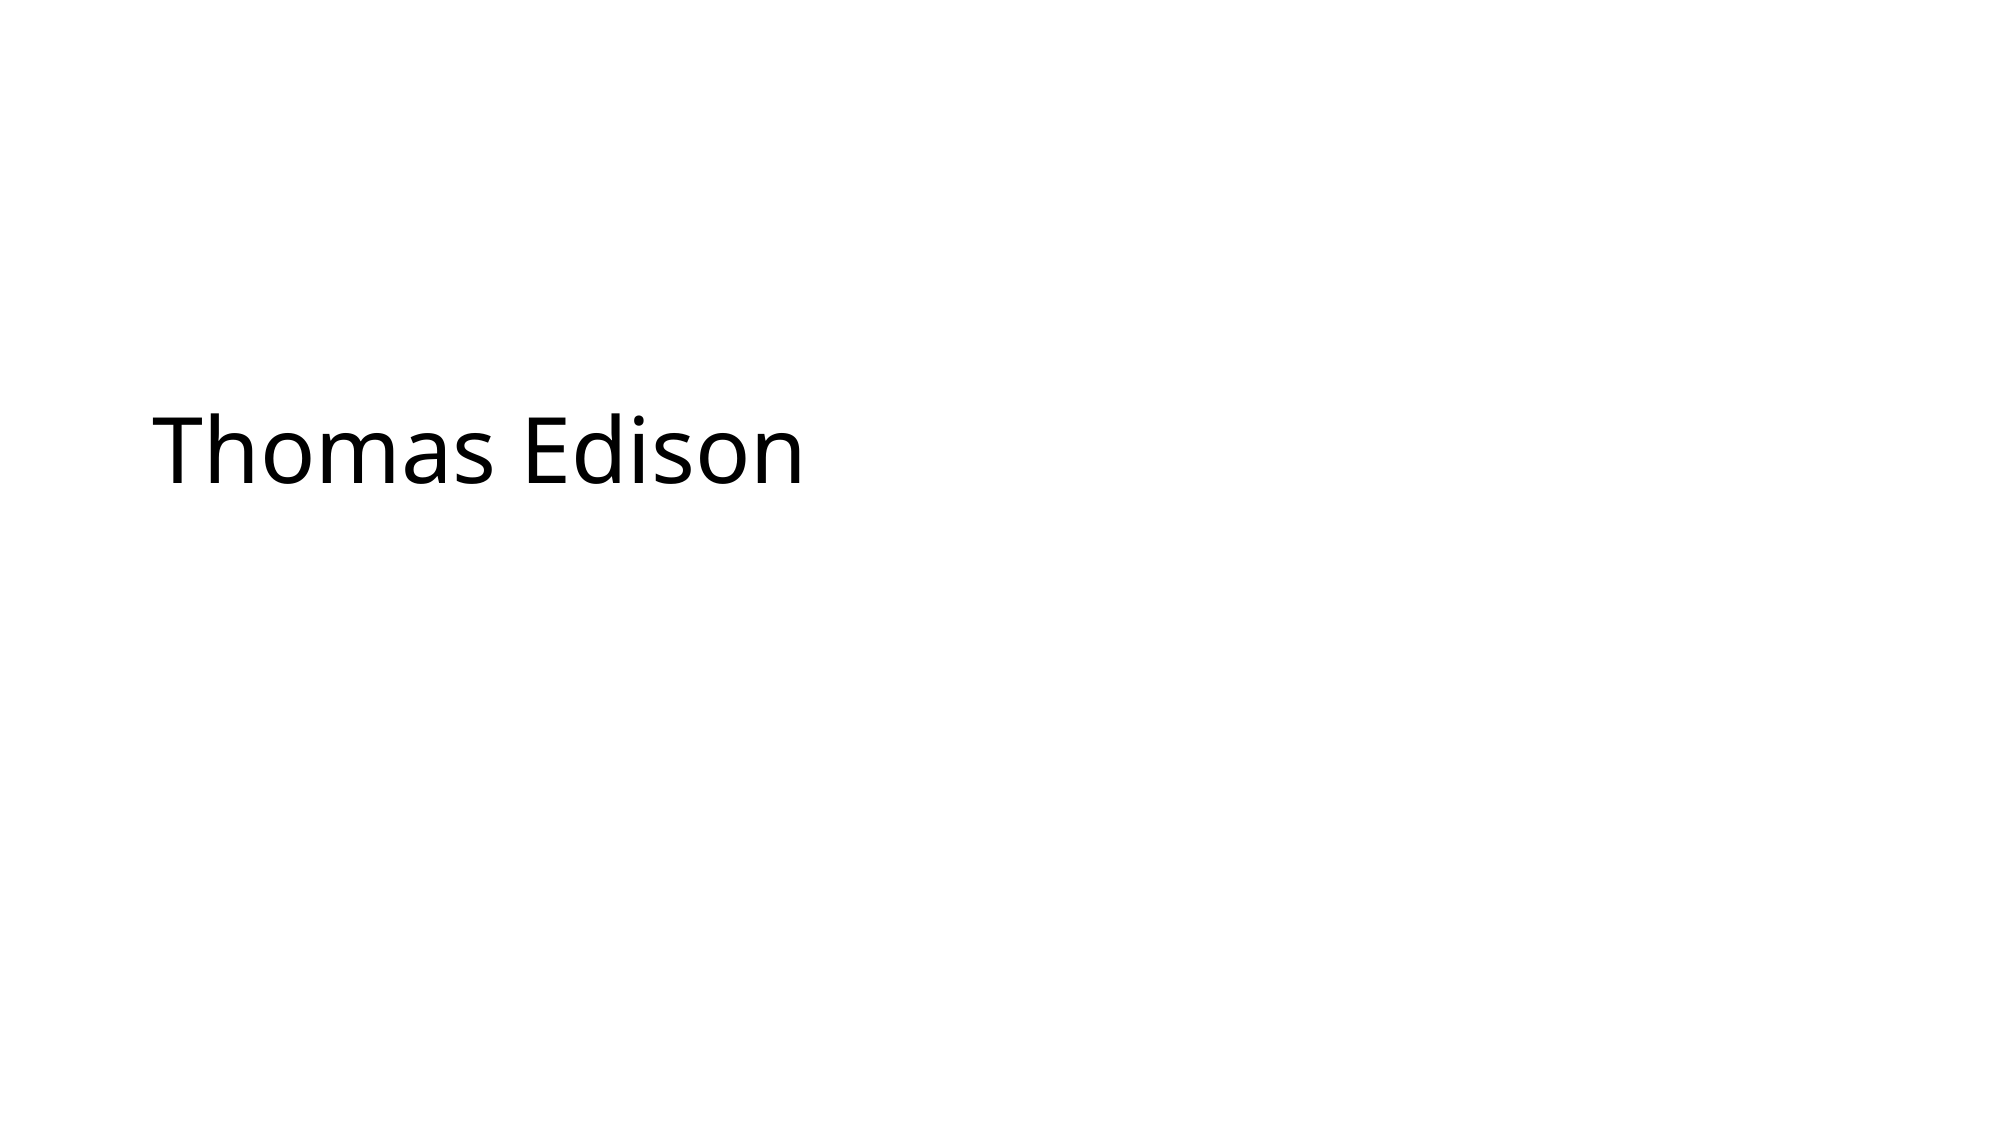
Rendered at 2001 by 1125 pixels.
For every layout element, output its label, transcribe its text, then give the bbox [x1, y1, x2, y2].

title Thomas Edison [137, 345, 1863, 563]
